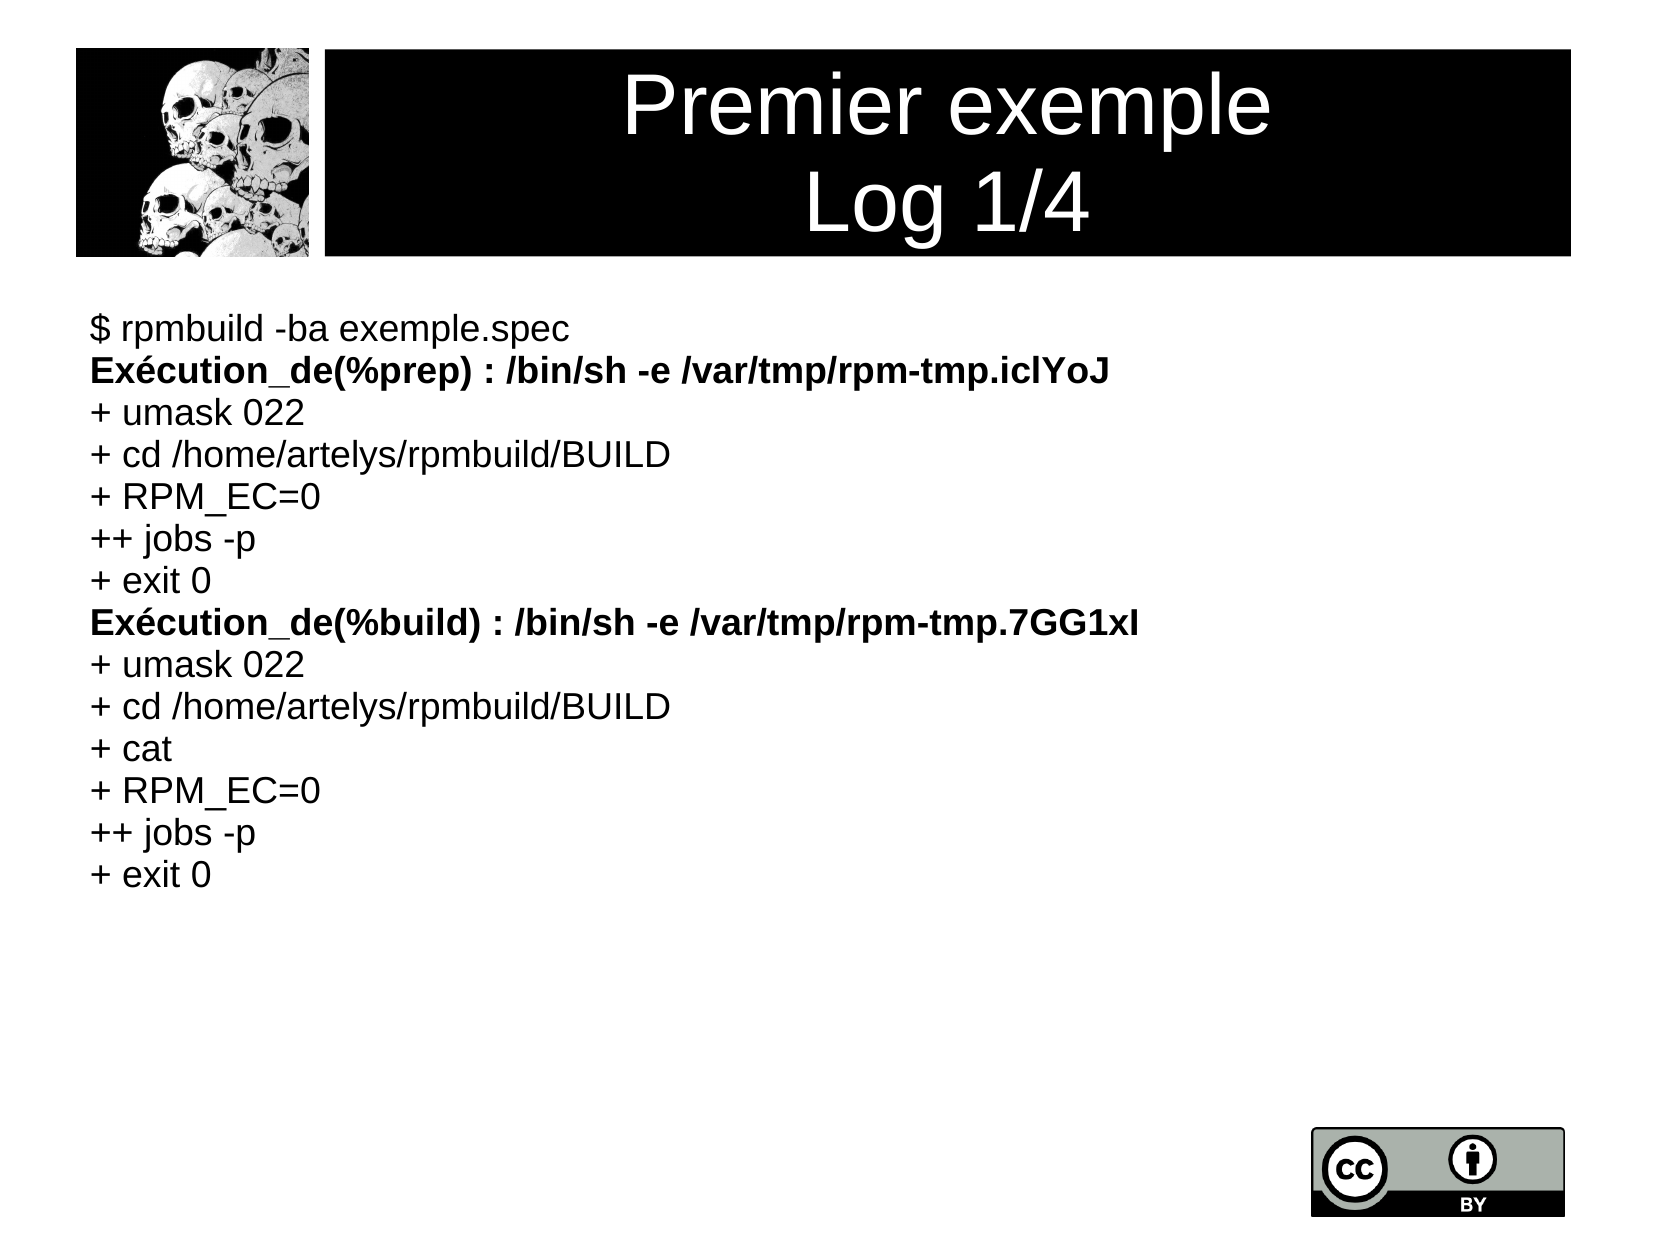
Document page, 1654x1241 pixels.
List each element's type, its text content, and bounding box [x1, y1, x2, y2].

picture [76, 48, 309, 257]
title Premier exemple Log 1/4 [324, 49, 1571, 257]
picture [1311, 1127, 1565, 1217]
text_box $ rpmbuild -ba exemple.spec Exécution_de(%prep) : /bin/sh -e /var/tmp/rpm-tmp.iclYoJ + umask 022 + cd /home/artelys/rpmbuild/BUILD + RPM_EC=0 ++ jobs -p + exit 0 Exécution_de(%build) : /bin/sh -e /var/tmp/rpm-tmp.7GG1xI + umask 022 + cd /home/artelys/rpmbuild/BUILD + cat + RPM_EC=0 ++ jobs -p + exit 0 [75, 300, 1576, 903]
